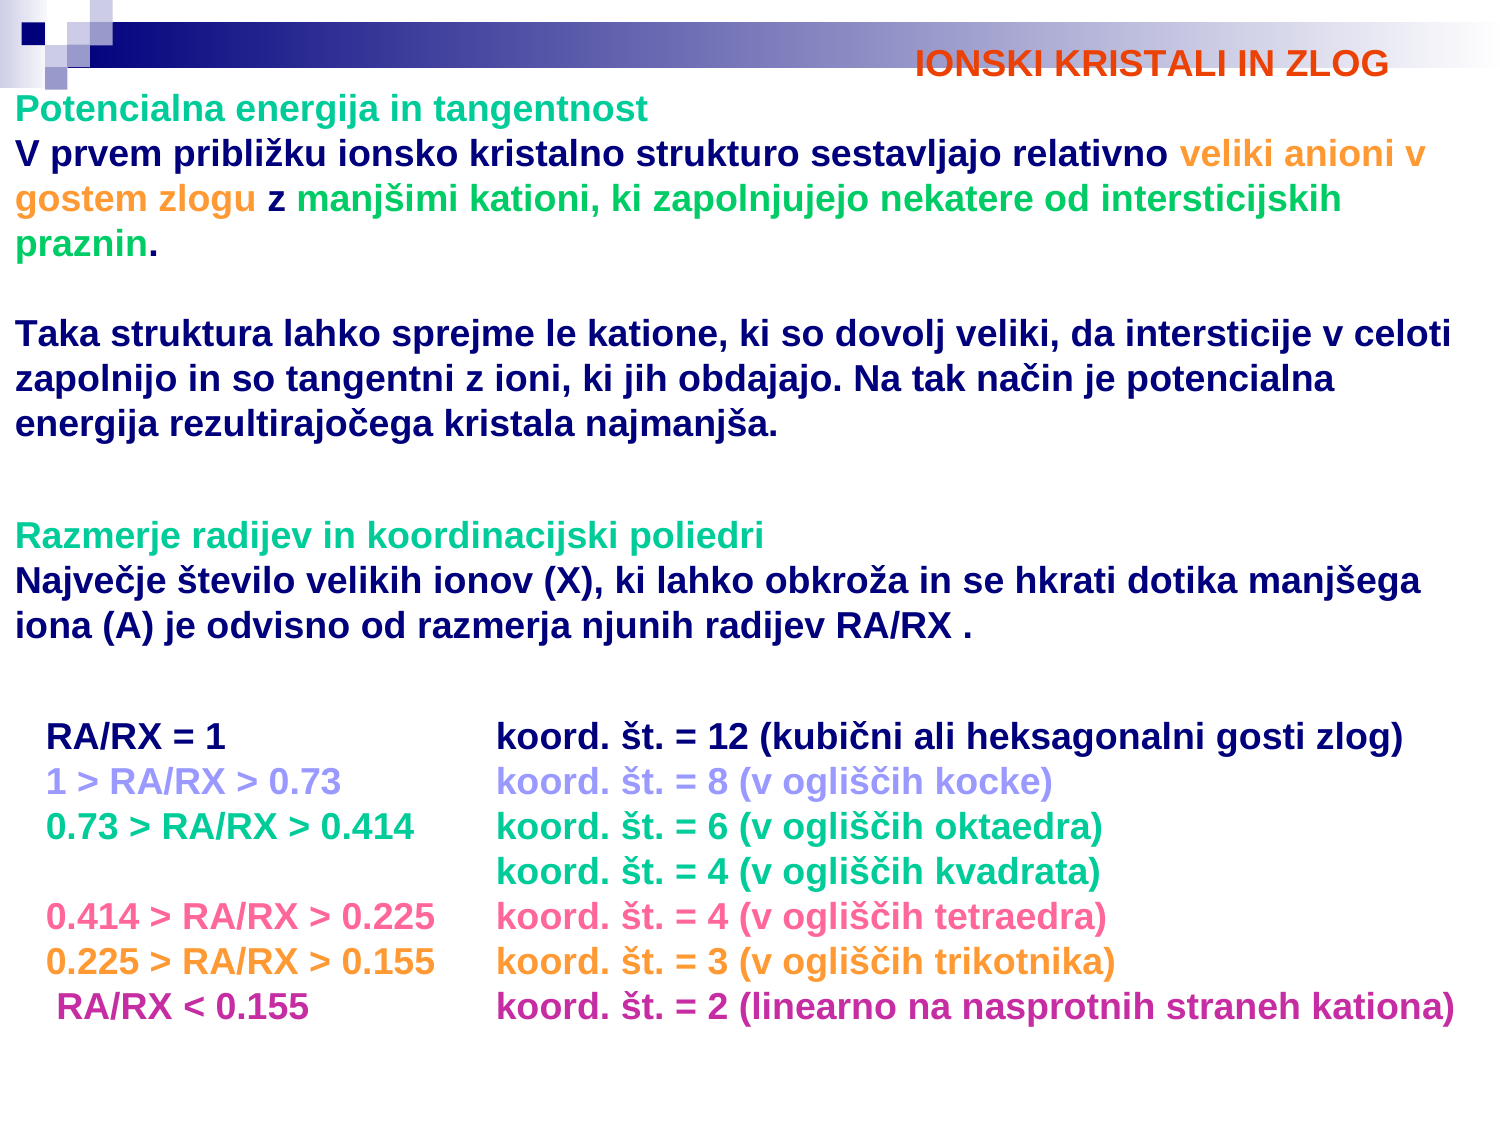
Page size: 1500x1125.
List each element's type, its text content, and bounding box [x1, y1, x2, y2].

text_box RA/RX = 1 koord. št. = 12 (kubični ali heksagonalni gosti zlog) 1 > RA/RX > 0.73 koord. št. = 8 (v ogliščih kocke) 0.73 > RA/RX > 0.414 koord. št. = 6 (v ogliščih oktaedra) koord. št. = 4 (v ogliščih kvadrata) 0.414 > RA/RX > 0.225 koord. št. = 4 (v ogliščih tetraedra) 0.225 > RA/RX > 0.155 koord. št. = 3 (v ogliščih trikotnika) RA/RX < 0.155 koord. št. = 2 (linearno na nasprotnih straneh kationa) [31, 704, 1472, 1080]
text_box IONSKI KRISTALI IN ZLOG Potencialna energija in tangentnost V prvem približku ionsko kristalno strukturo sestavljajo relativno veliki anioni v gostem zlogu z manjšimi kationi, ki zapolnjujejo nekatere od intersticijskih praznin. Taka struktura lahko sprejme le katione, ki so dovolj veliki, da intersticije v celoti zapolnijo in so tangentni z ioni, ki jih obdajajo. Na tak način je potencialna energija rezultirajočega kristala najmanjša. [0, 30, 1500, 452]
text_box Razmerje radijev in koordinacijski poliedri Največje število velikih ionov (X), ki lahko obkroža in se hkrati dotika manjšega iona (A) je odvisno od razmerja njunih radijev RA/RX . [0, 503, 1459, 654]
